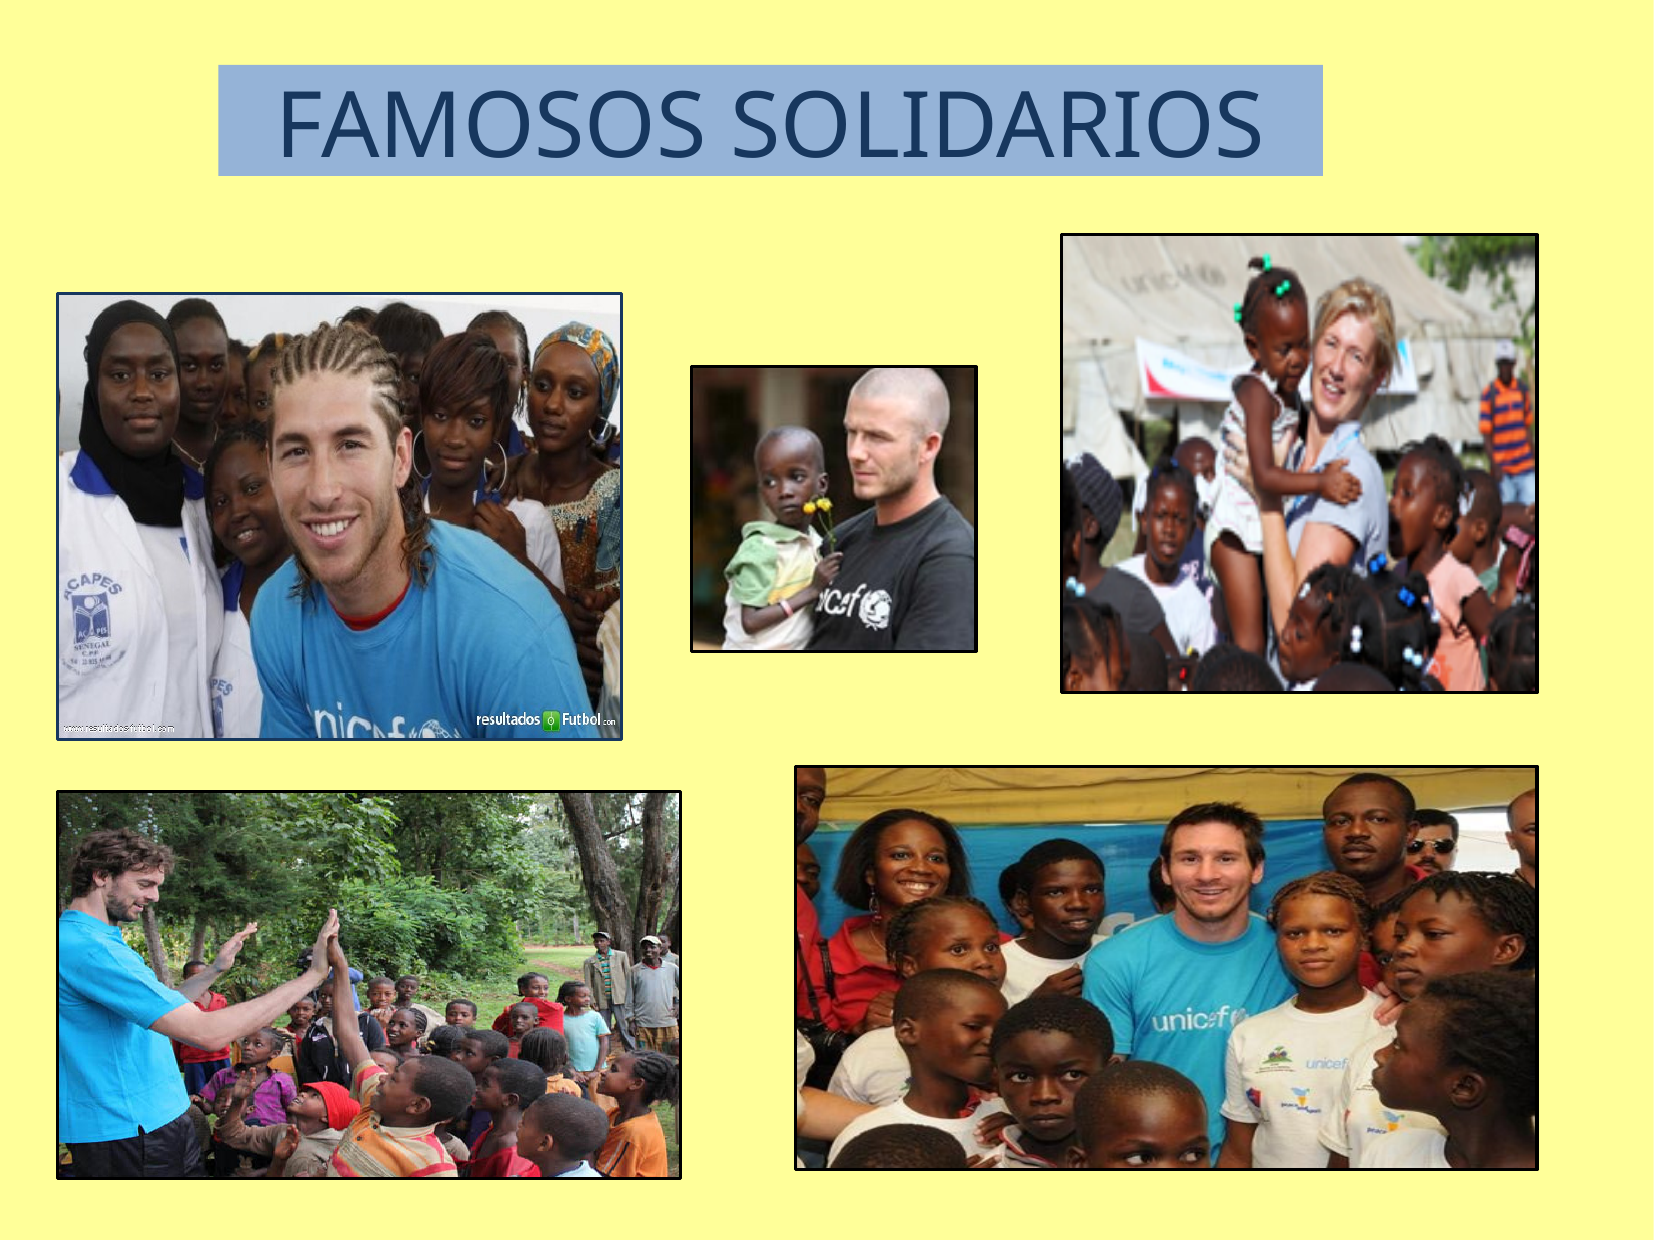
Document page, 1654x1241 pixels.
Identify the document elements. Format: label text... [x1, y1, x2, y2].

picture [693, 368, 975, 650]
picture [797, 767, 1536, 1169]
picture [1062, 236, 1536, 692]
picture [59, 295, 621, 739]
title FAMOSOS SOLIDARIOS [218, 64, 1323, 176]
picture [59, 793, 680, 1178]
